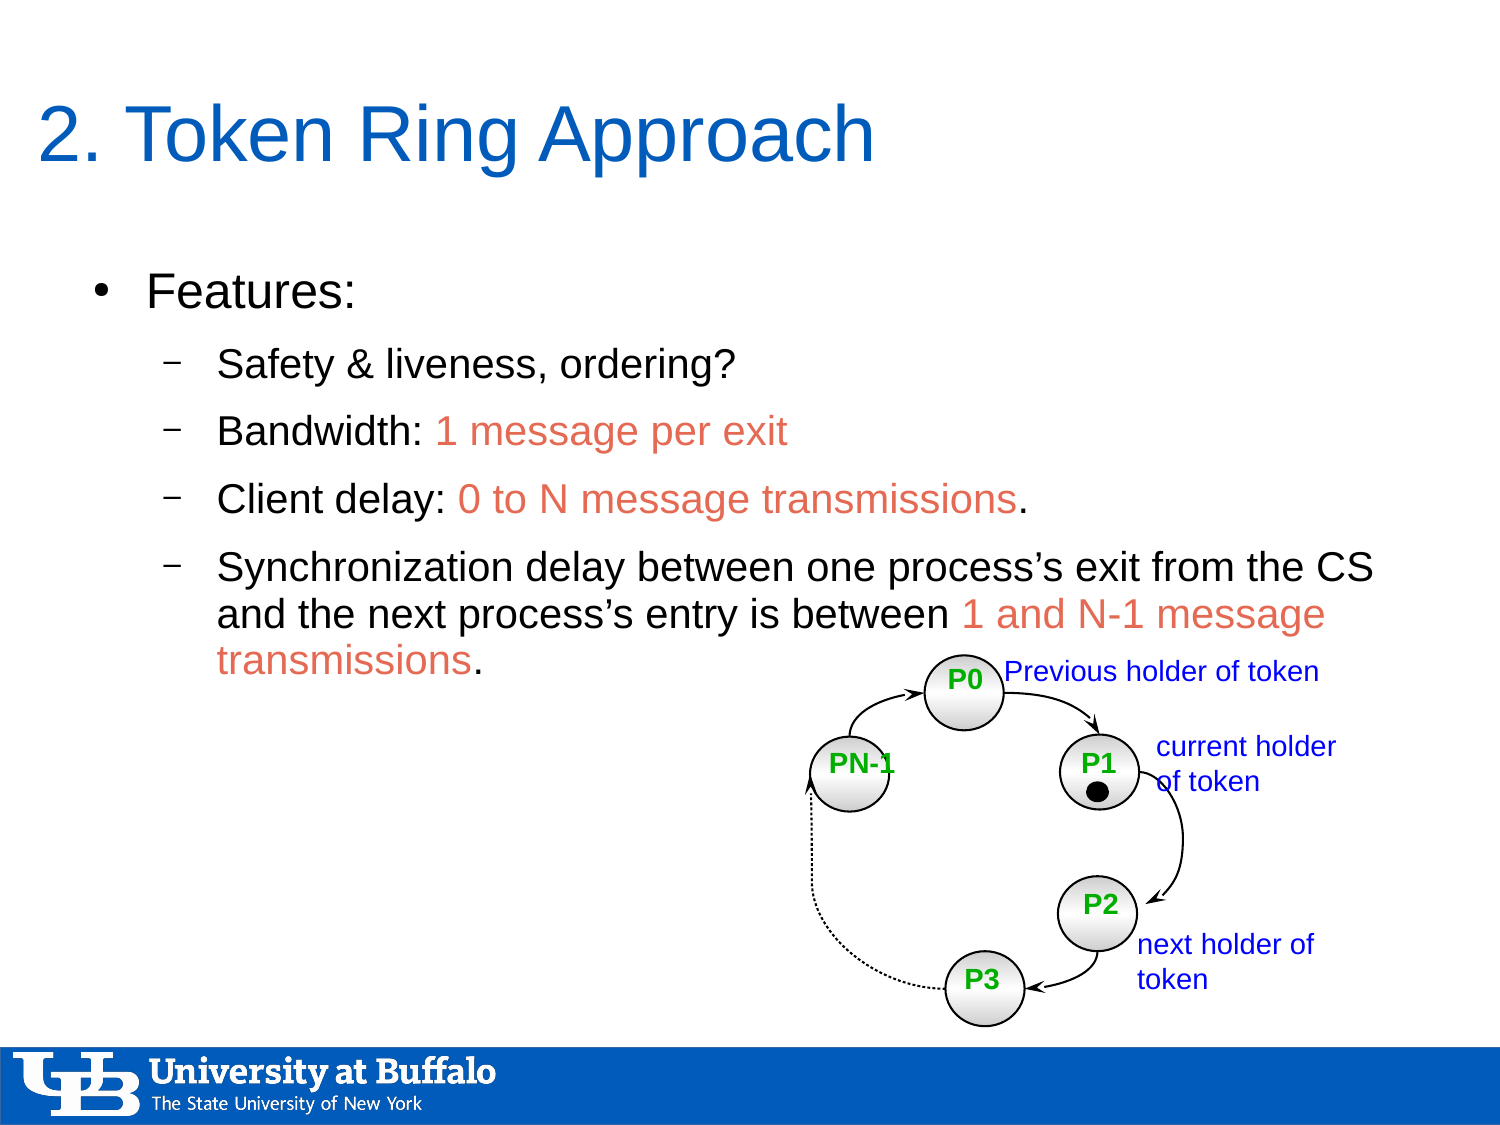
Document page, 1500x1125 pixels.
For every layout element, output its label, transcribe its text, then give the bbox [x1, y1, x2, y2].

text_box [1057, 888, 1122, 952]
text_box P1 [1066, 736, 1141, 787]
title 2. Token Ring Approach [37, 95, 1388, 173]
picture [13, 1052, 496, 1116]
text_box [1059, 752, 1136, 810]
text_box P2 [1068, 878, 1146, 929]
text_box next holder of token [1122, 917, 1358, 1003]
text_box [815, 787, 887, 812]
text_box P3 [949, 953, 1027, 1004]
text_box [924, 671, 1002, 731]
text_box Previous holder of token [989, 644, 1338, 695]
text_box P0 [932, 653, 1010, 704]
list Features: Safety & liveness, ordering? Bandwidth: 1 message per exit Client delay: 0 to N message transmissions. Synchronization delay between one process’s exit from the CS and the next process’s entry is between 1 and N-1 message transmissions. [75, 263, 1425, 916]
text_box current holder of token [1141, 719, 1377, 805]
text_box PN-1 [814, 736, 933, 787]
text_box [945, 973, 1022, 1027]
text_box [810, 757, 814, 782]
